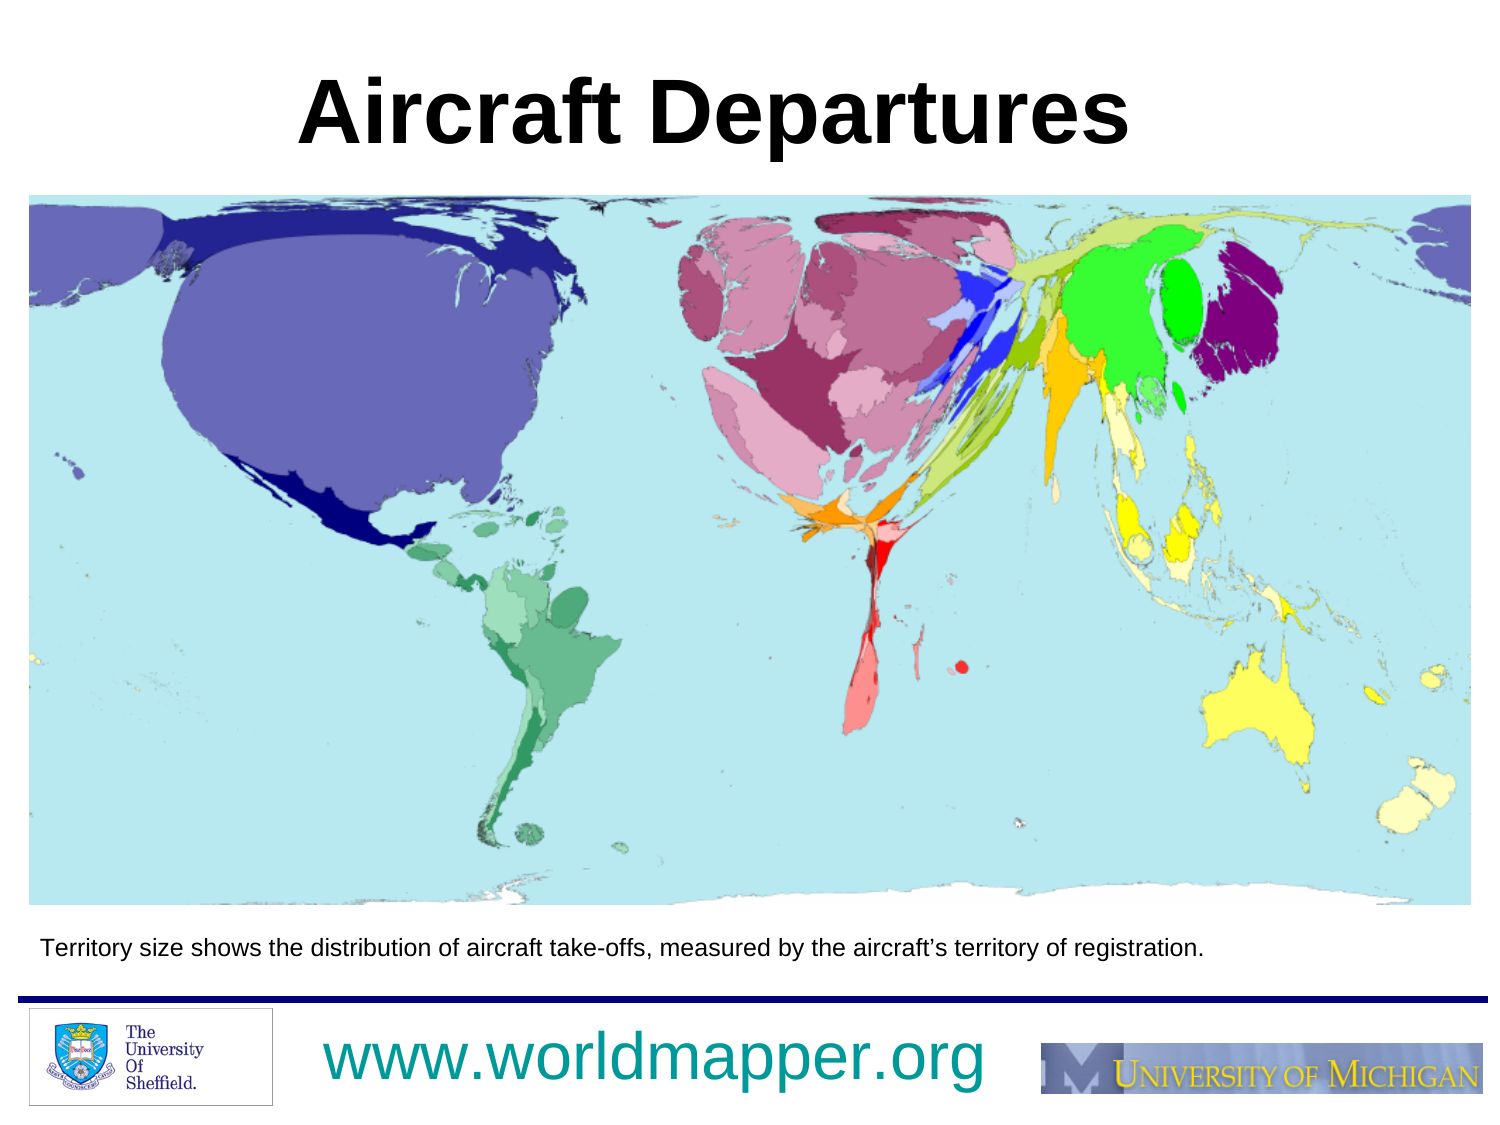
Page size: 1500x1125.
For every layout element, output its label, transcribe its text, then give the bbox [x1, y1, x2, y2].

picture [29, 1008, 273, 1106]
title Aircraft Departures [76, 42, 1352, 195]
picture [1041, 1043, 1483, 1094]
picture [29, 195, 1471, 905]
text_box Territory size shows the distribution of aircraft take-offs, measured by the aircraft’s territory of registration. [24, 925, 1230, 969]
